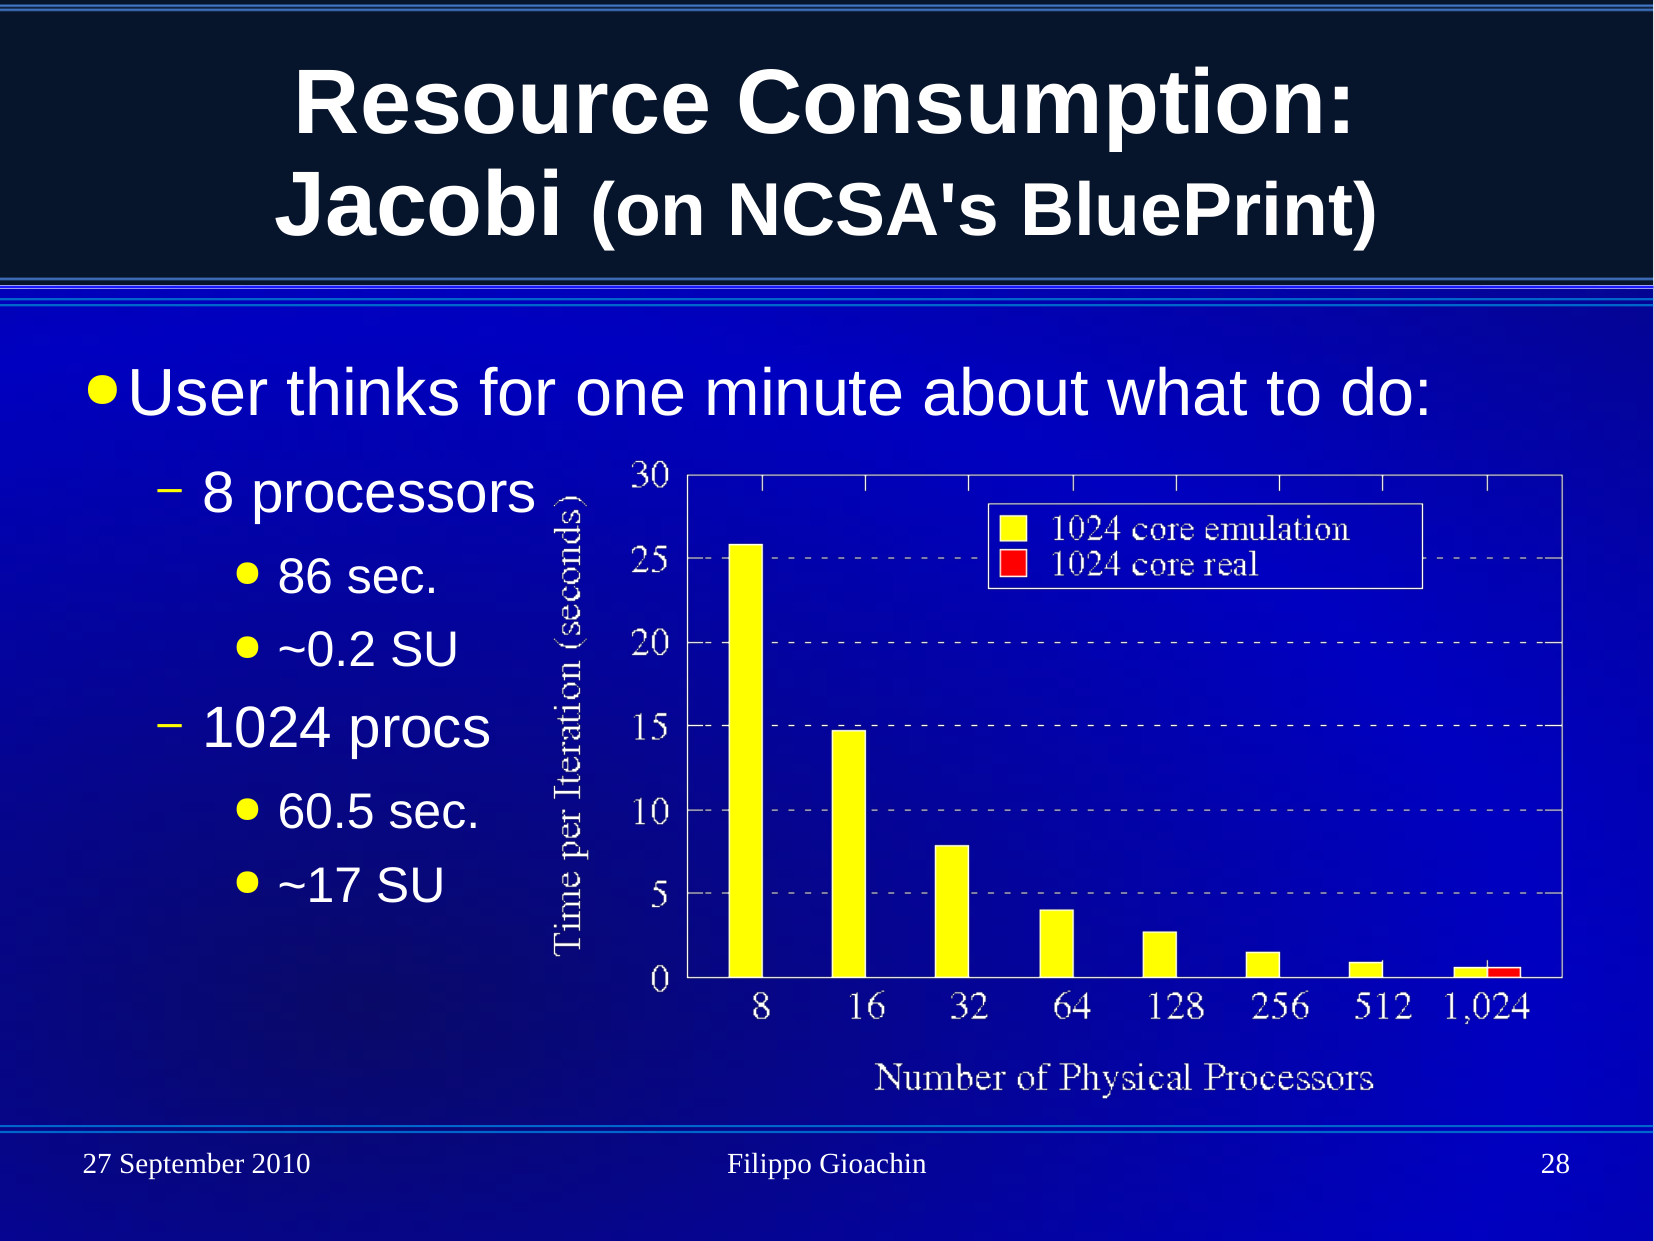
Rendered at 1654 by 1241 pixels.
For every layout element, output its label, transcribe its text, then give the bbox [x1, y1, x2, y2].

picture [549, 412, 1565, 1104]
picture [0, 1134, 1654, 1241]
list User thinks for one minute about what to do: 8 processors 86 sec. ~0.2 SU 1024 procs 60.5 sec. ~17 SU [82, 355, 1571, 1174]
title Resource Consumption: Jacobi (on NCSA's BluePrint) [82, 49, 1571, 257]
picture [0, 307, 1654, 1125]
picture [0, 0, 1654, 285]
picture [0, 289, 1654, 298]
